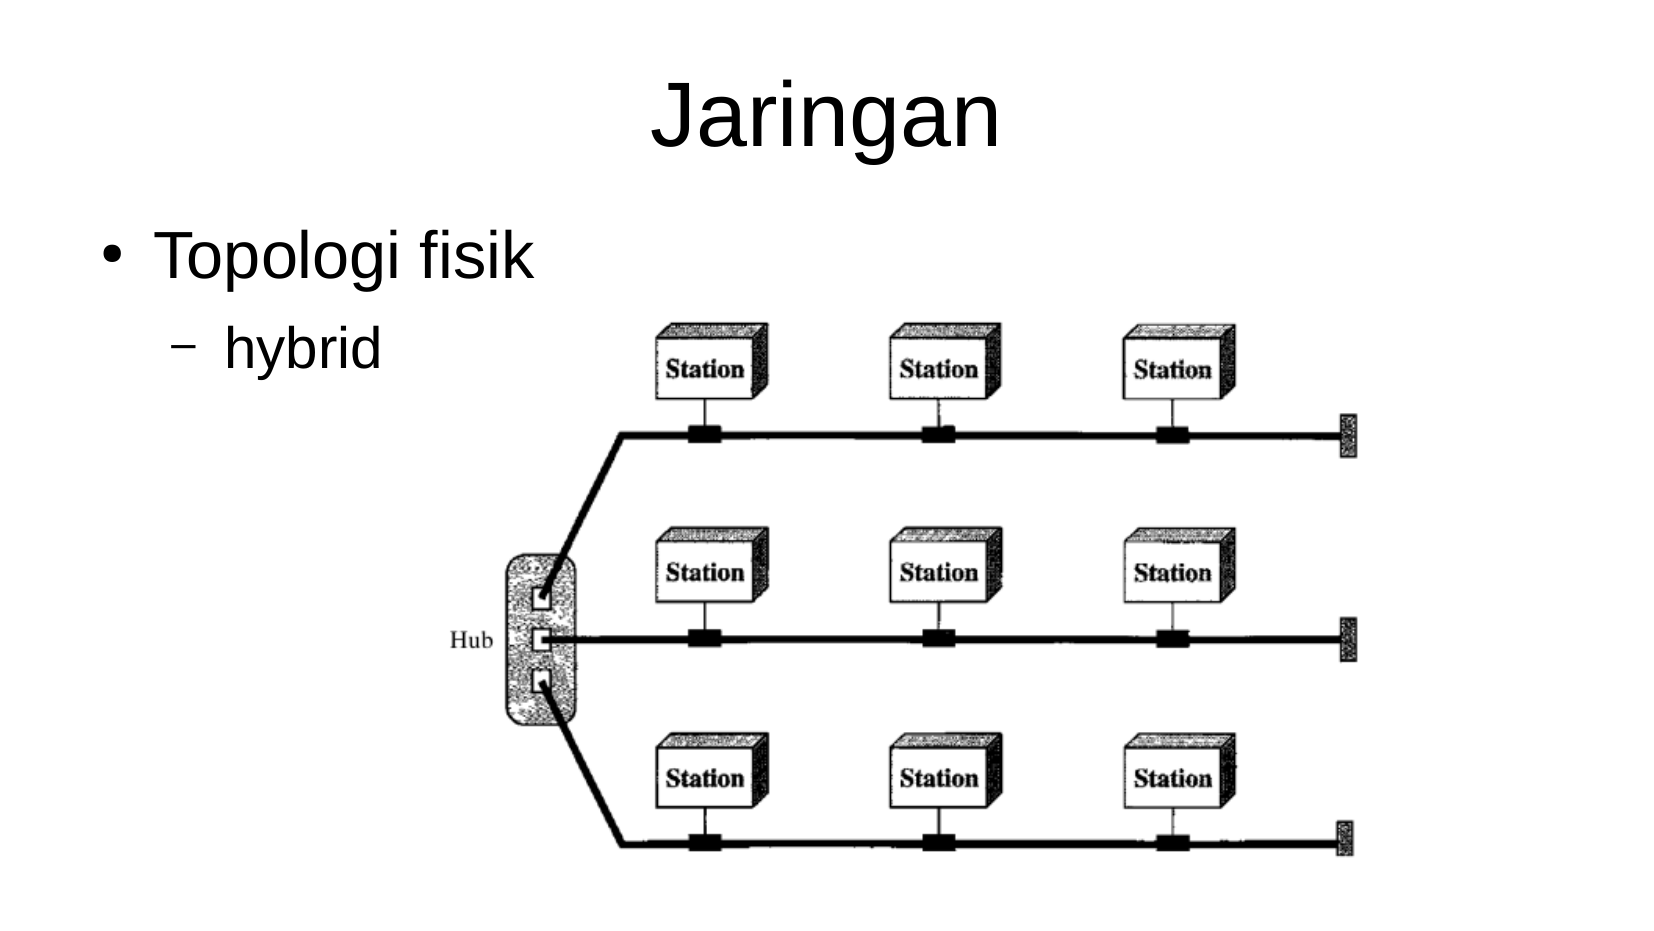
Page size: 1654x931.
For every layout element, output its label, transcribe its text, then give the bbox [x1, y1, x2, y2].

list Topologi fisik hybrid [82, 217, 1571, 758]
title Jaringan [82, 37, 1571, 193]
picture [438, 312, 1367, 864]
